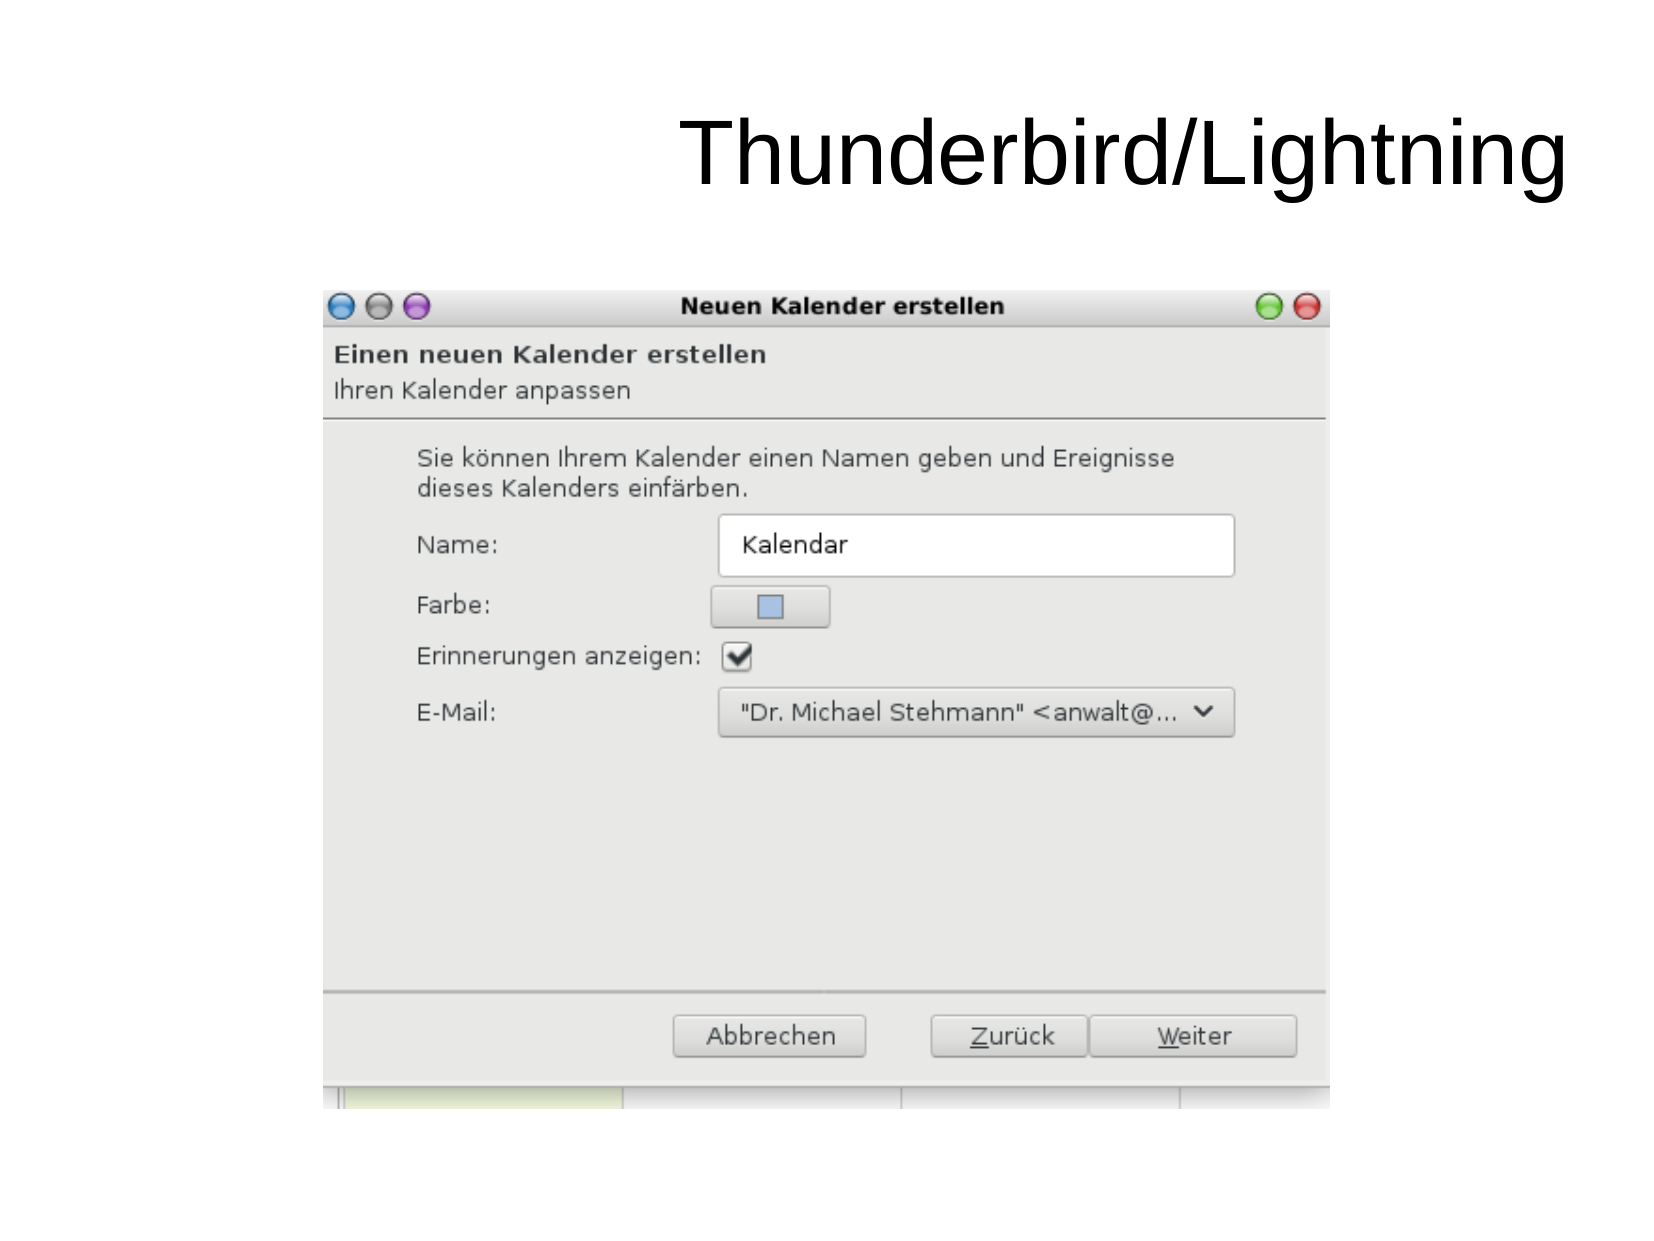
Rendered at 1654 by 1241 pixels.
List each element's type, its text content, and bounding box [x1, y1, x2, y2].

picture [323, 290, 1330, 1109]
title Thunderbird/Lightning [82, 49, 1571, 257]
